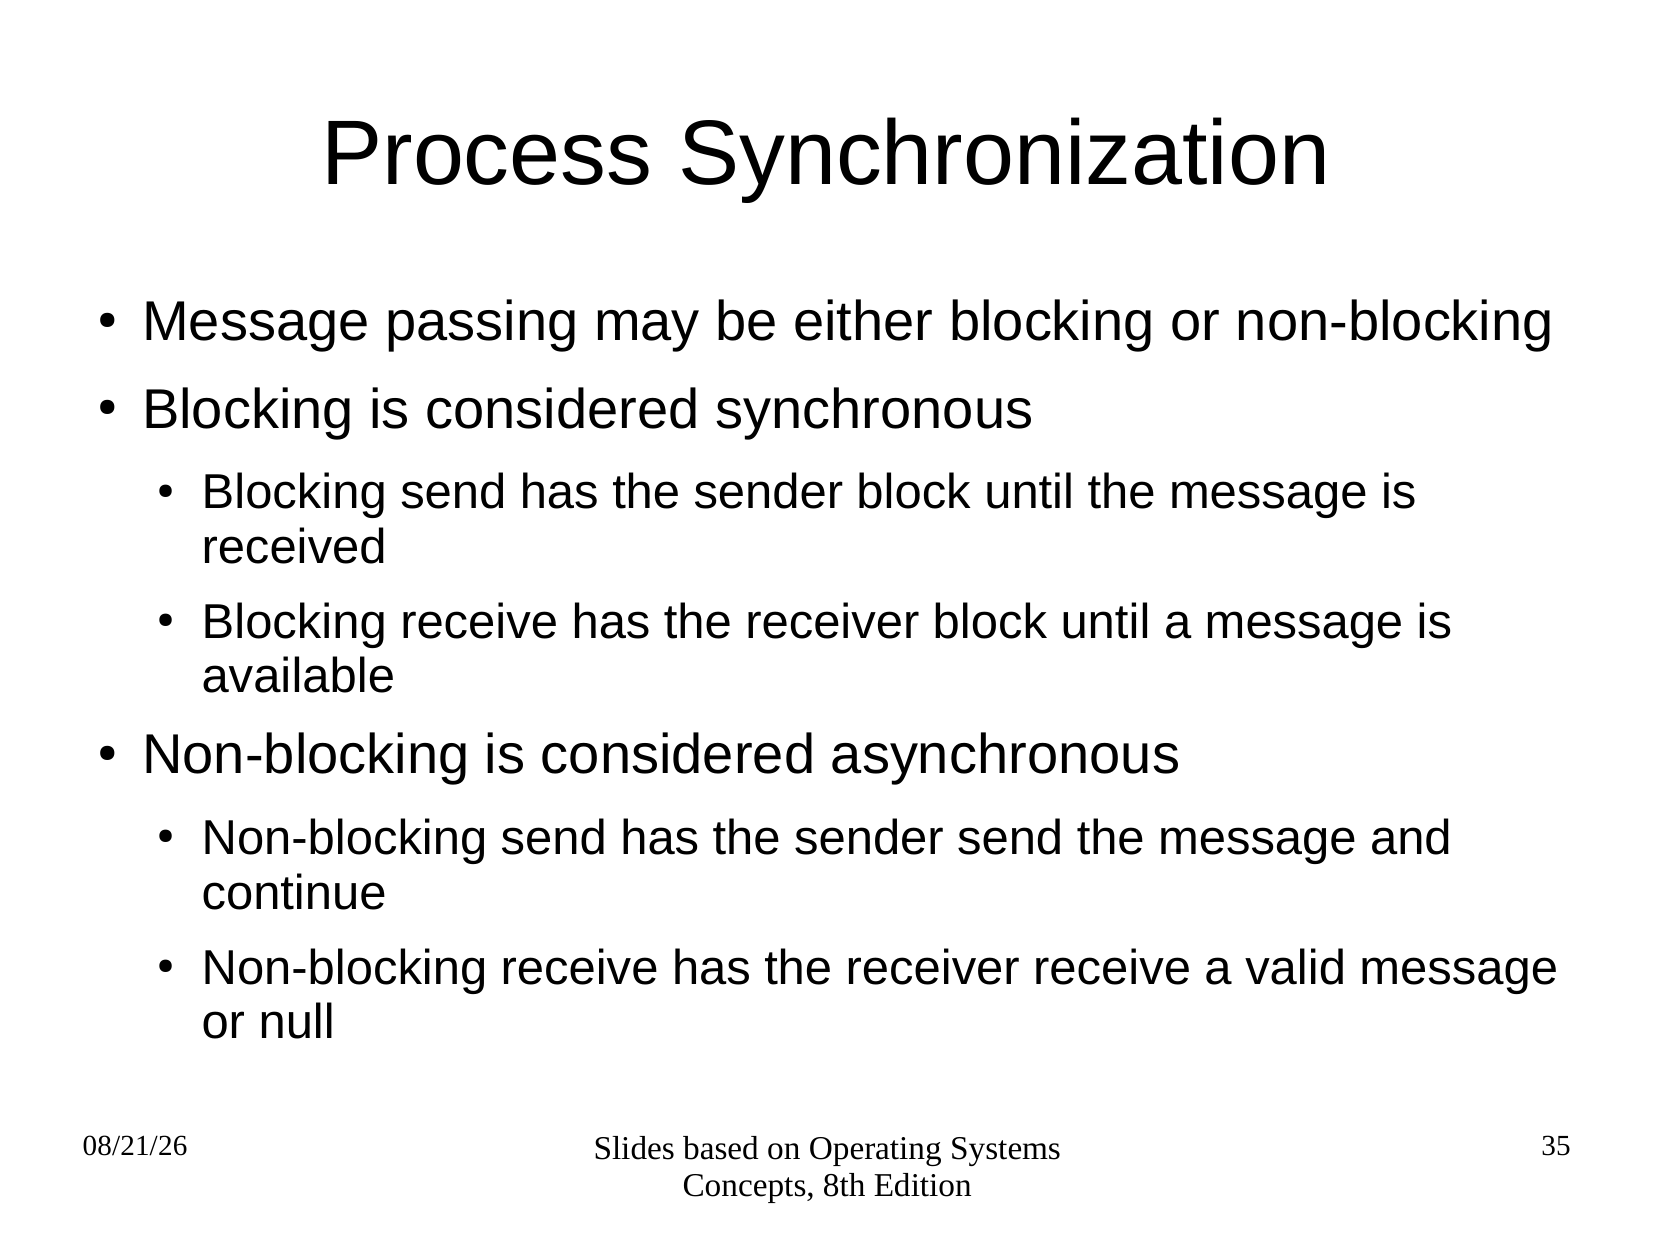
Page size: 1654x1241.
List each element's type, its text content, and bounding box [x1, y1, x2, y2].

title Process Synchronization [82, 49, 1571, 257]
list Message passing may be either blocking or non-blocking Blocking is considered synchronous Blocking send has the sender block until the message is received Blocking receive has the receiver block until a message is available Non-blocking is considered asynchronous Non-blocking send has the sender send the message and continue Non-blocking receive has the receiver receive a valid message or null [82, 290, 1571, 1109]
